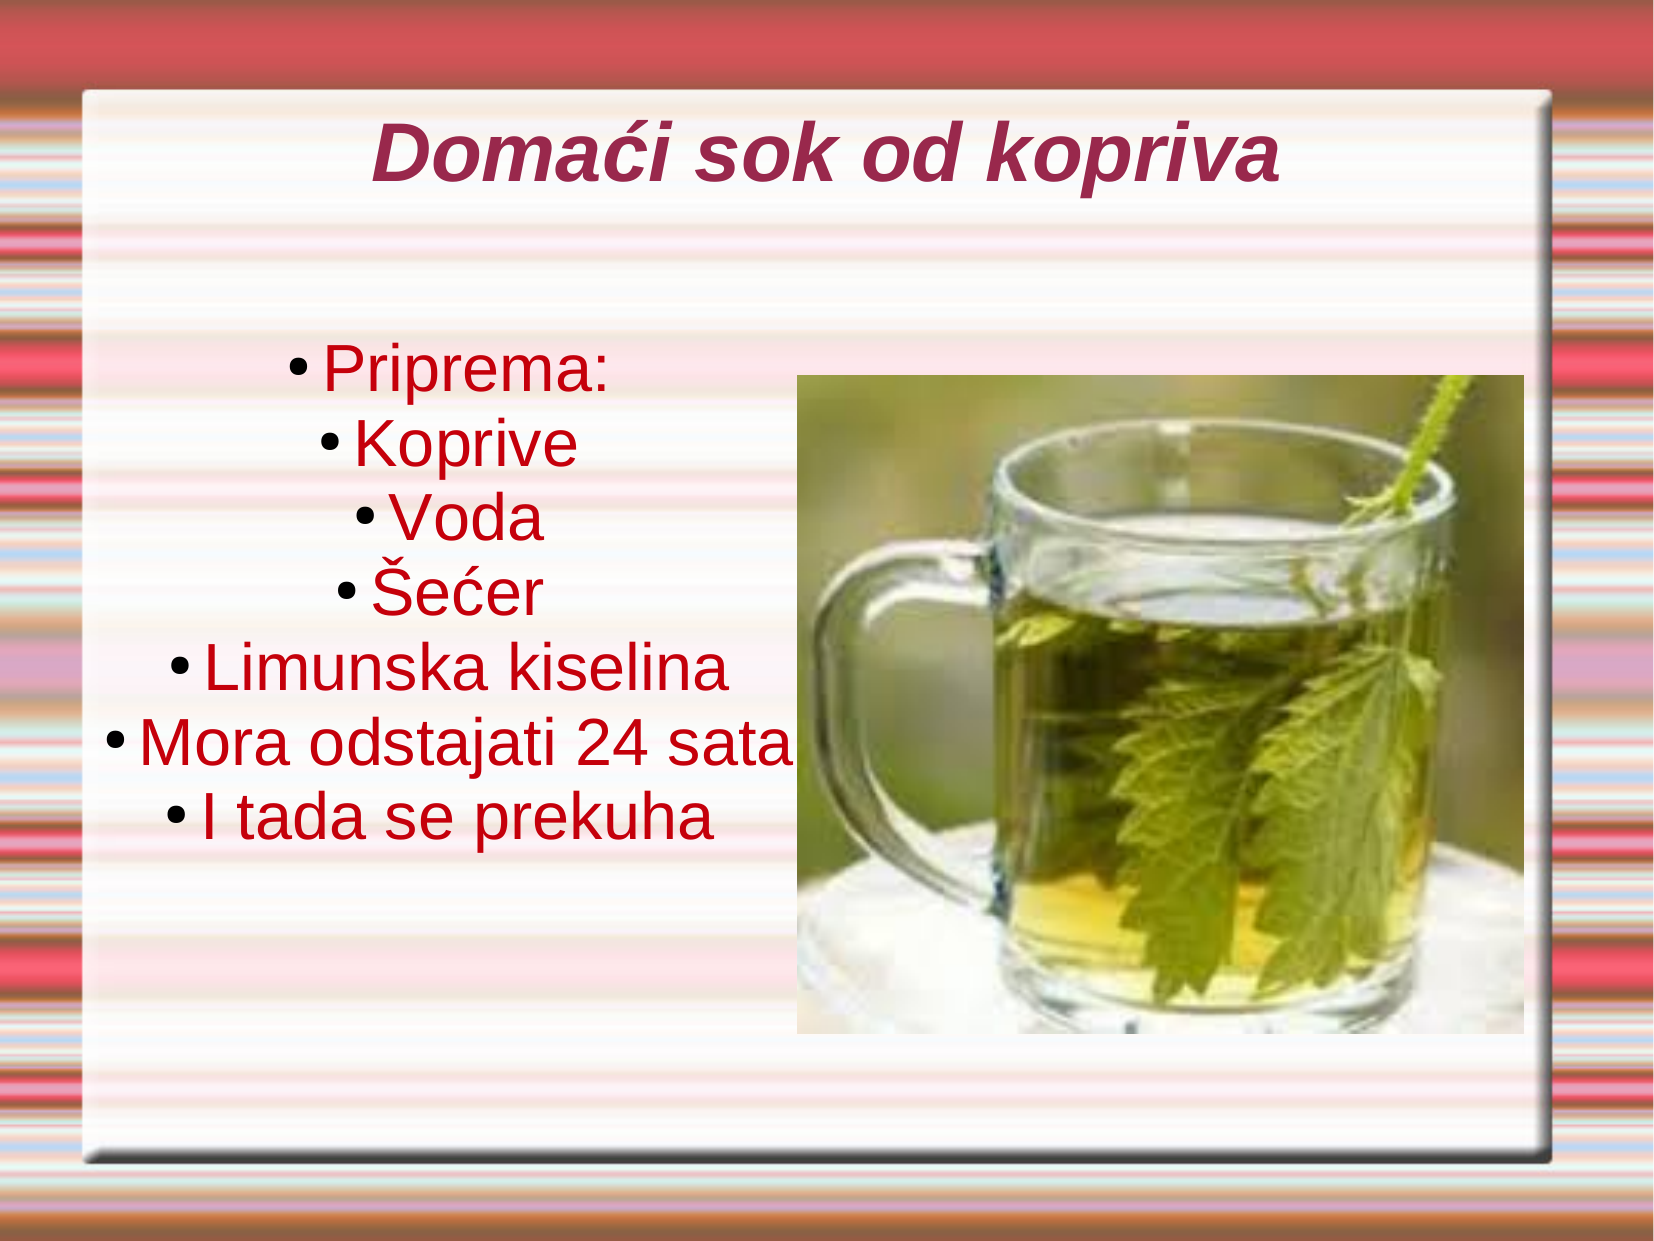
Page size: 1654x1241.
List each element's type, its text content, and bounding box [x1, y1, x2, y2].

title Domaći sok od kopriva [82, 56, 1571, 250]
subtitle Priprema: Koprive Voda Šećer Limunska kiselina Mora odstajati 24 sata I tada se prekuha [0, 62, 1193, 1123]
picture [0, 0, 1654, 1241]
